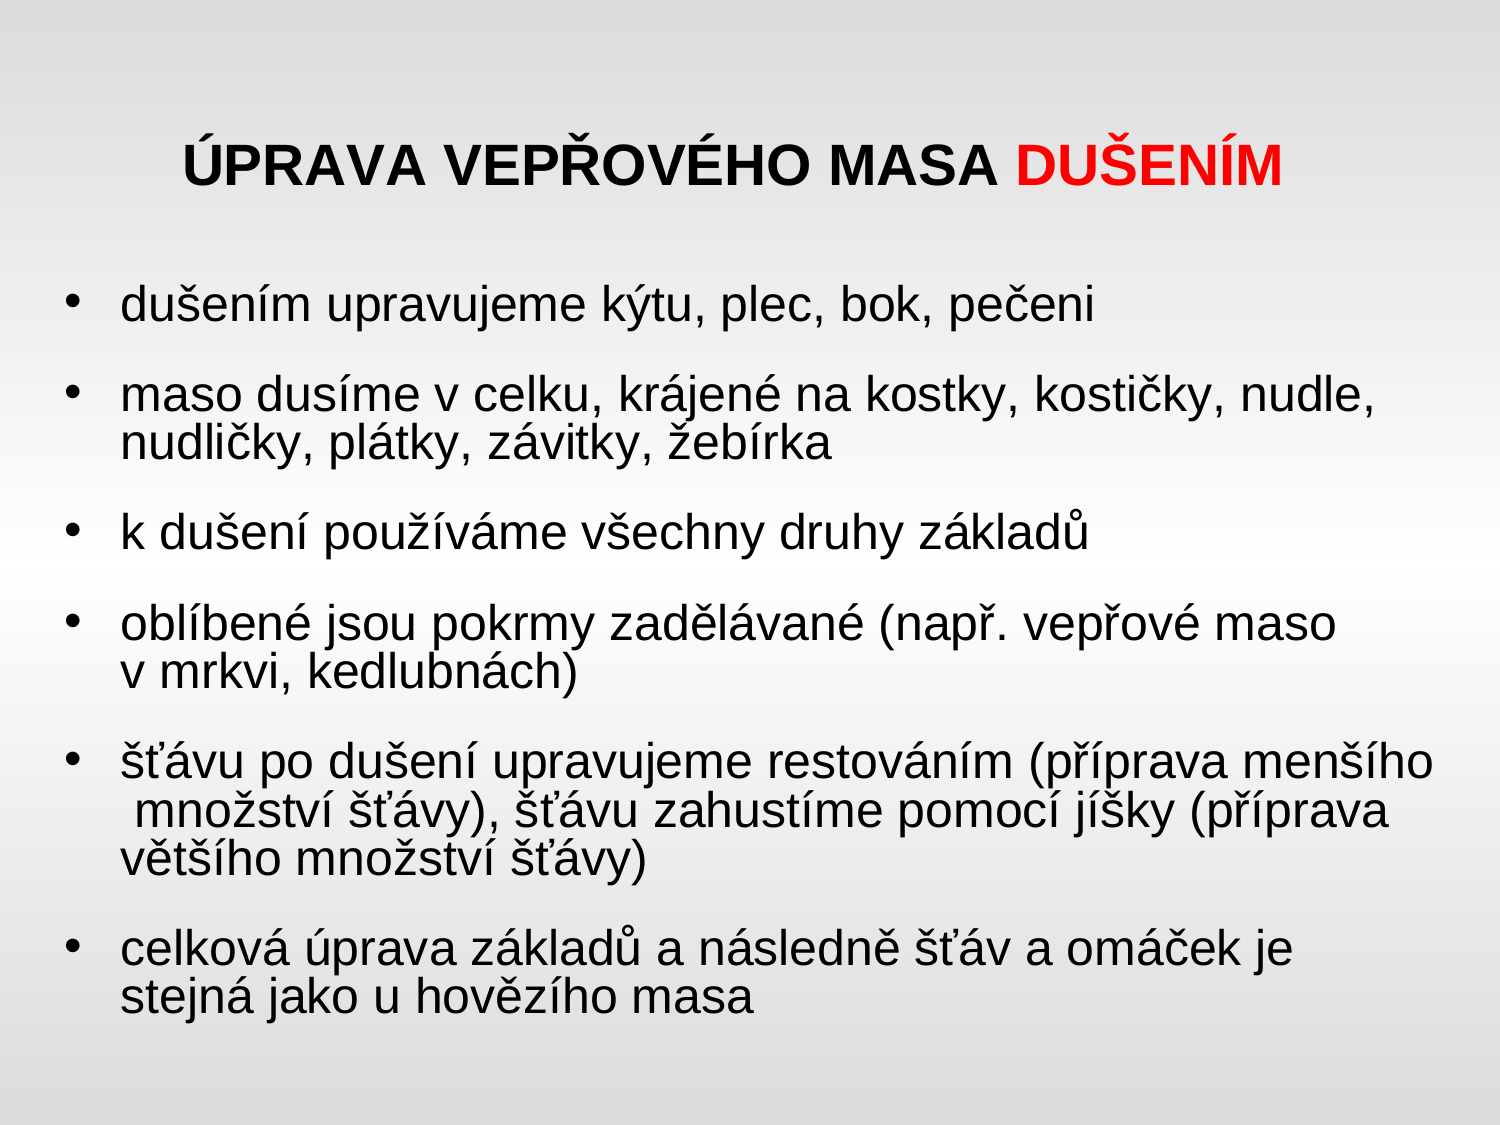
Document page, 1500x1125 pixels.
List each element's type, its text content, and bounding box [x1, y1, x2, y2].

title ÚPRAVA VEPŘOVÉHO MASA DUŠENÍM [74, 74, 1375, 250]
list dušením upravujeme kýtu, plec, bok, pečeni maso dusíme v celku, krájené na kostky, kostičky, nudle, nudličky, plátky, závitky, žebírka k dušení používáme všechny druhy základů oblíbené jsou pokrmy zadělávané (např. vepřové maso v mrkvi, kedlubnách) šťávu po dušení upravujeme restováním (příprava menšího množství šťávy), šťávu zahustíme pomocí jíšky (příprava většího množství šťávy) celková úprava základů a následně šťáv a omáček je stejná jako u hovězího masa [50, 275, 1450, 1088]
